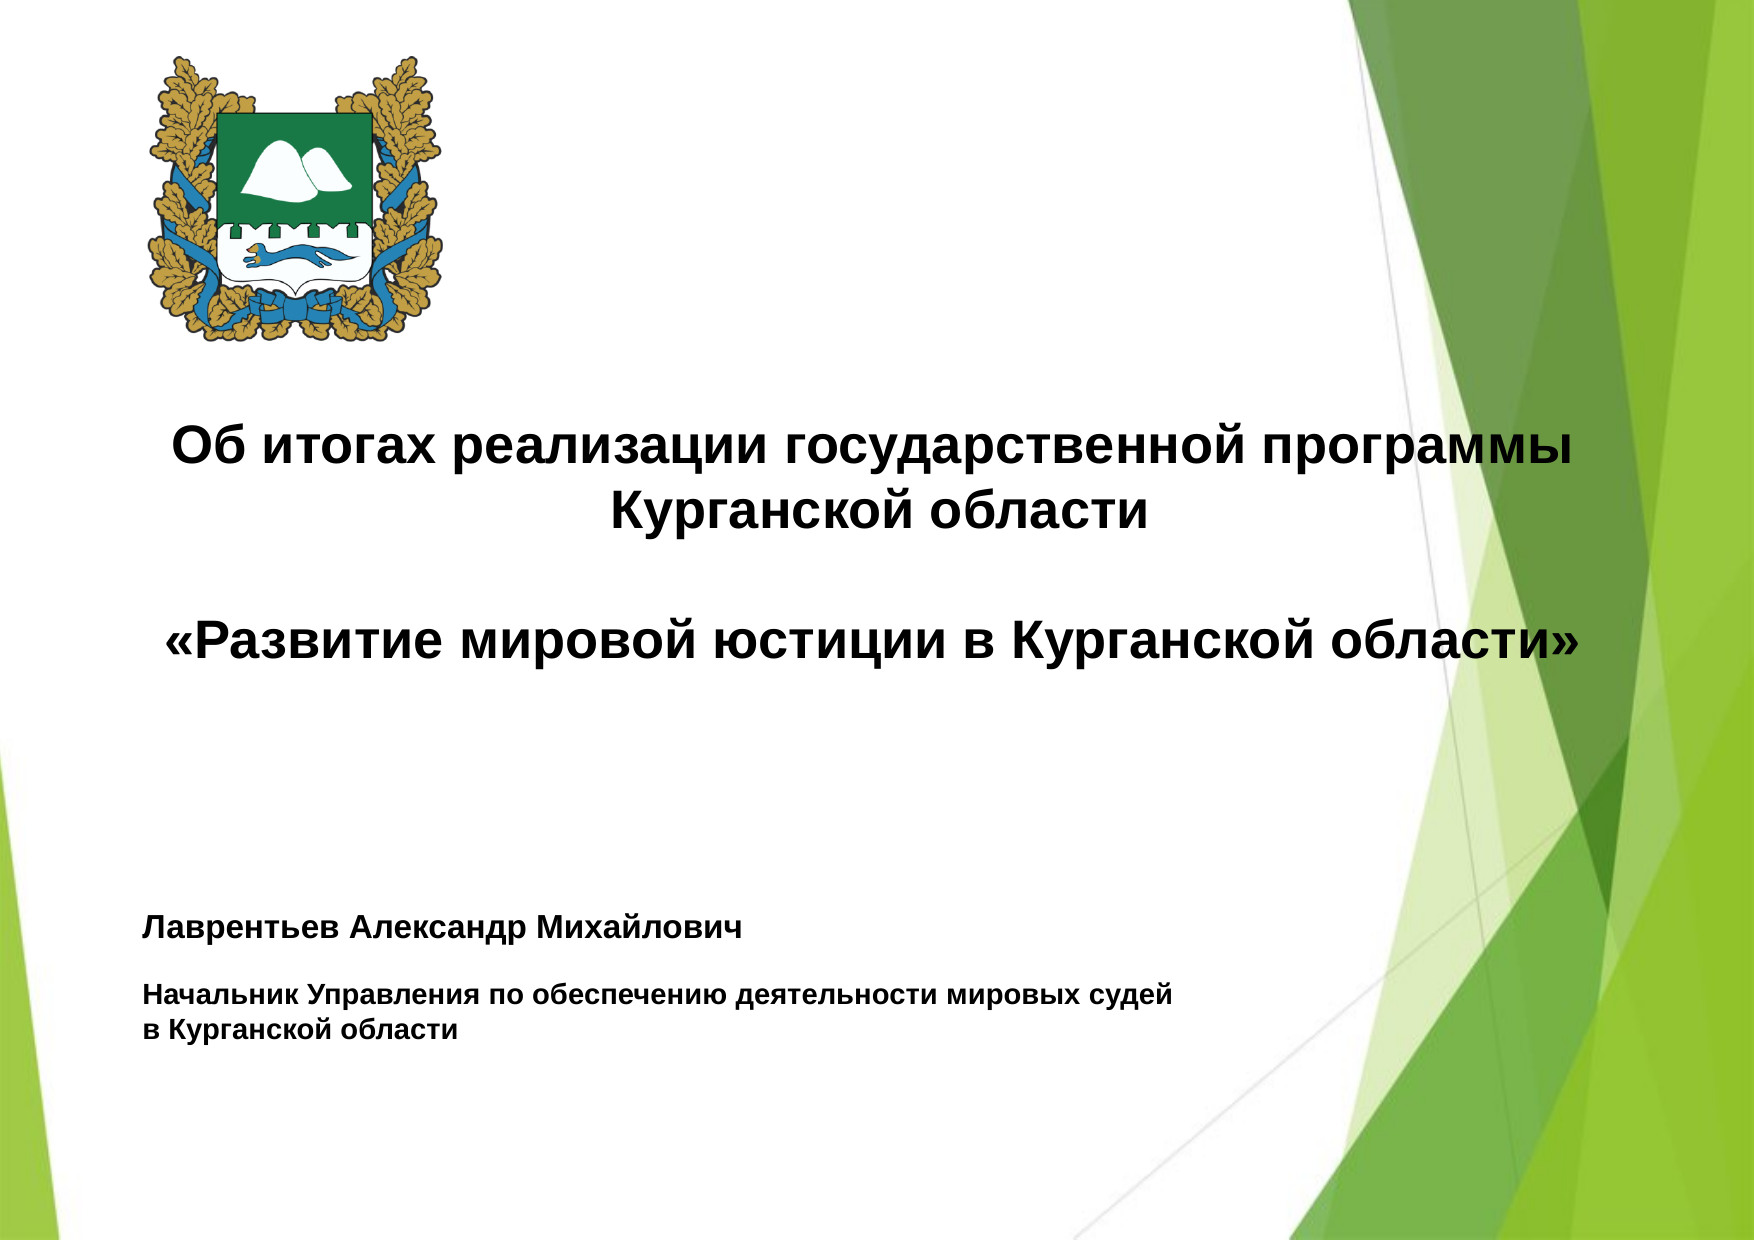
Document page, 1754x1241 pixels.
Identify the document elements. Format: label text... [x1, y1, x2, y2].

picture [147, 56, 443, 342]
text_box Об итогах реализации государственной программы Курганской области «Развитие мировой юстиции в Курганской области» [98, 402, 1664, 871]
text_box [0, 0, 1754, 1241]
text_box Лаврентьев Александр Михайлович Начальник Управления по обеспечению деятельности мировых судей в Курганской области [127, 894, 1294, 1133]
